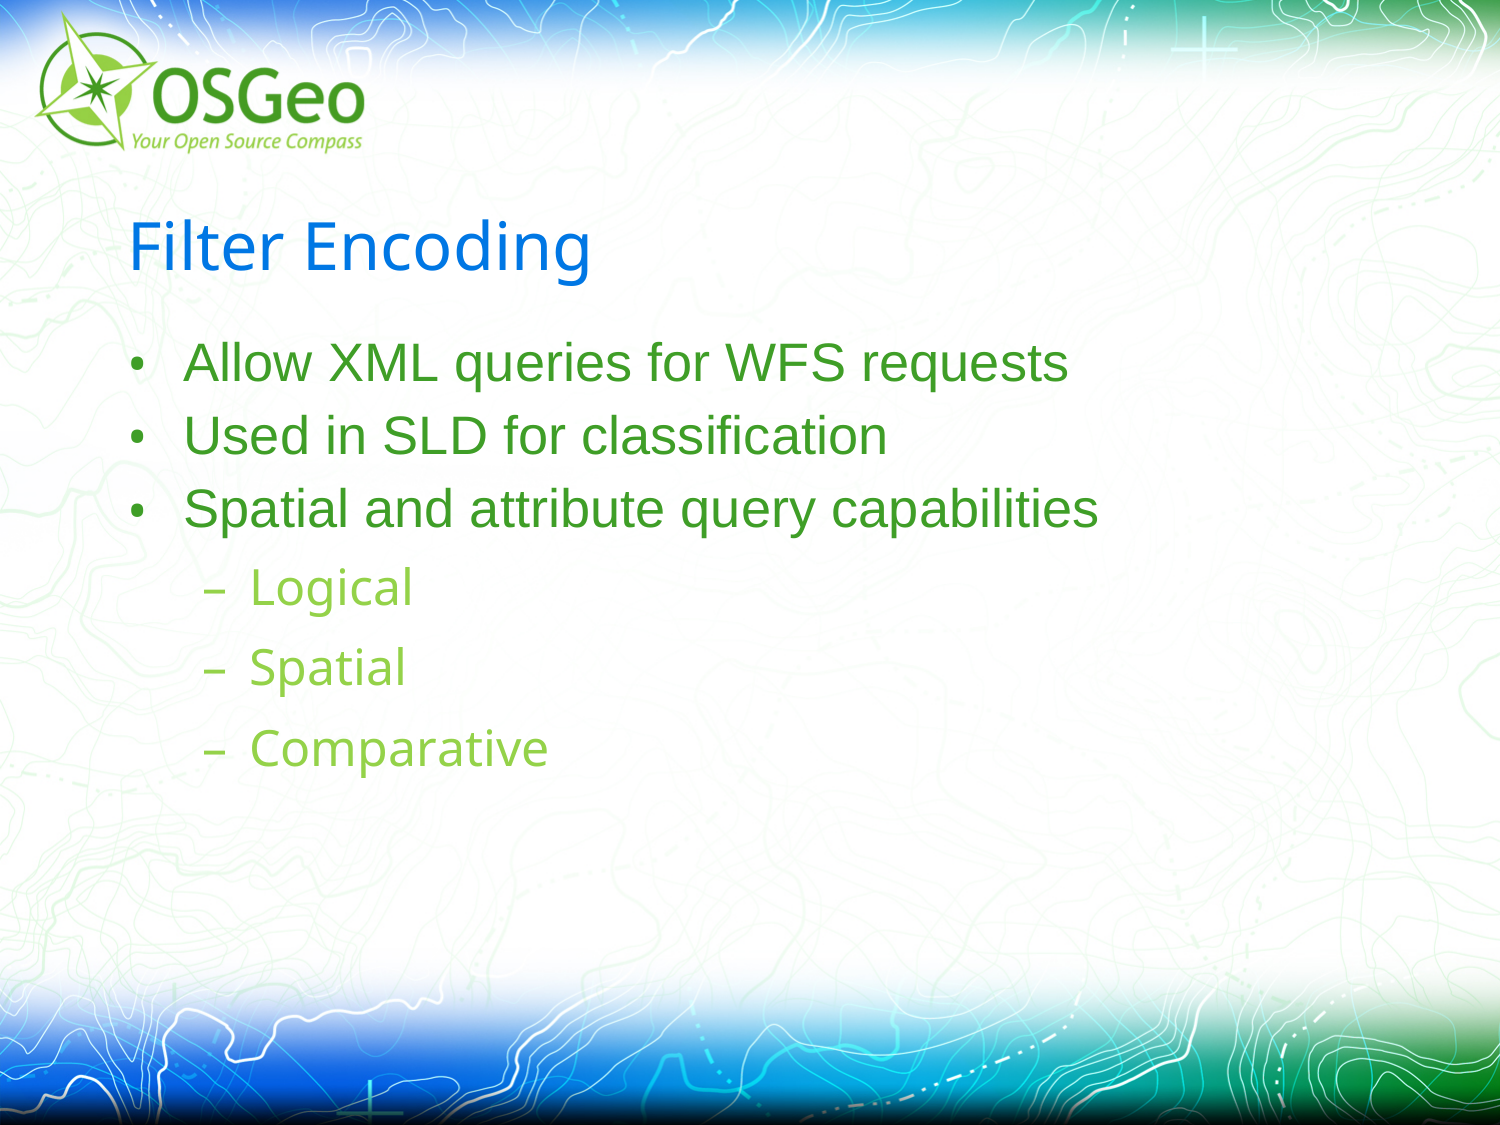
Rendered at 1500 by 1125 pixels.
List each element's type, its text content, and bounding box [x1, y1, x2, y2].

title Filter Encoding [112, 187, 1388, 303]
picture [0, 0, 1500, 1125]
list Allow XML queries for WFS requests Used in SLD for classification Spatial and attribute query capabilities Logical Spatial Comparative [112, 324, 1388, 1015]
